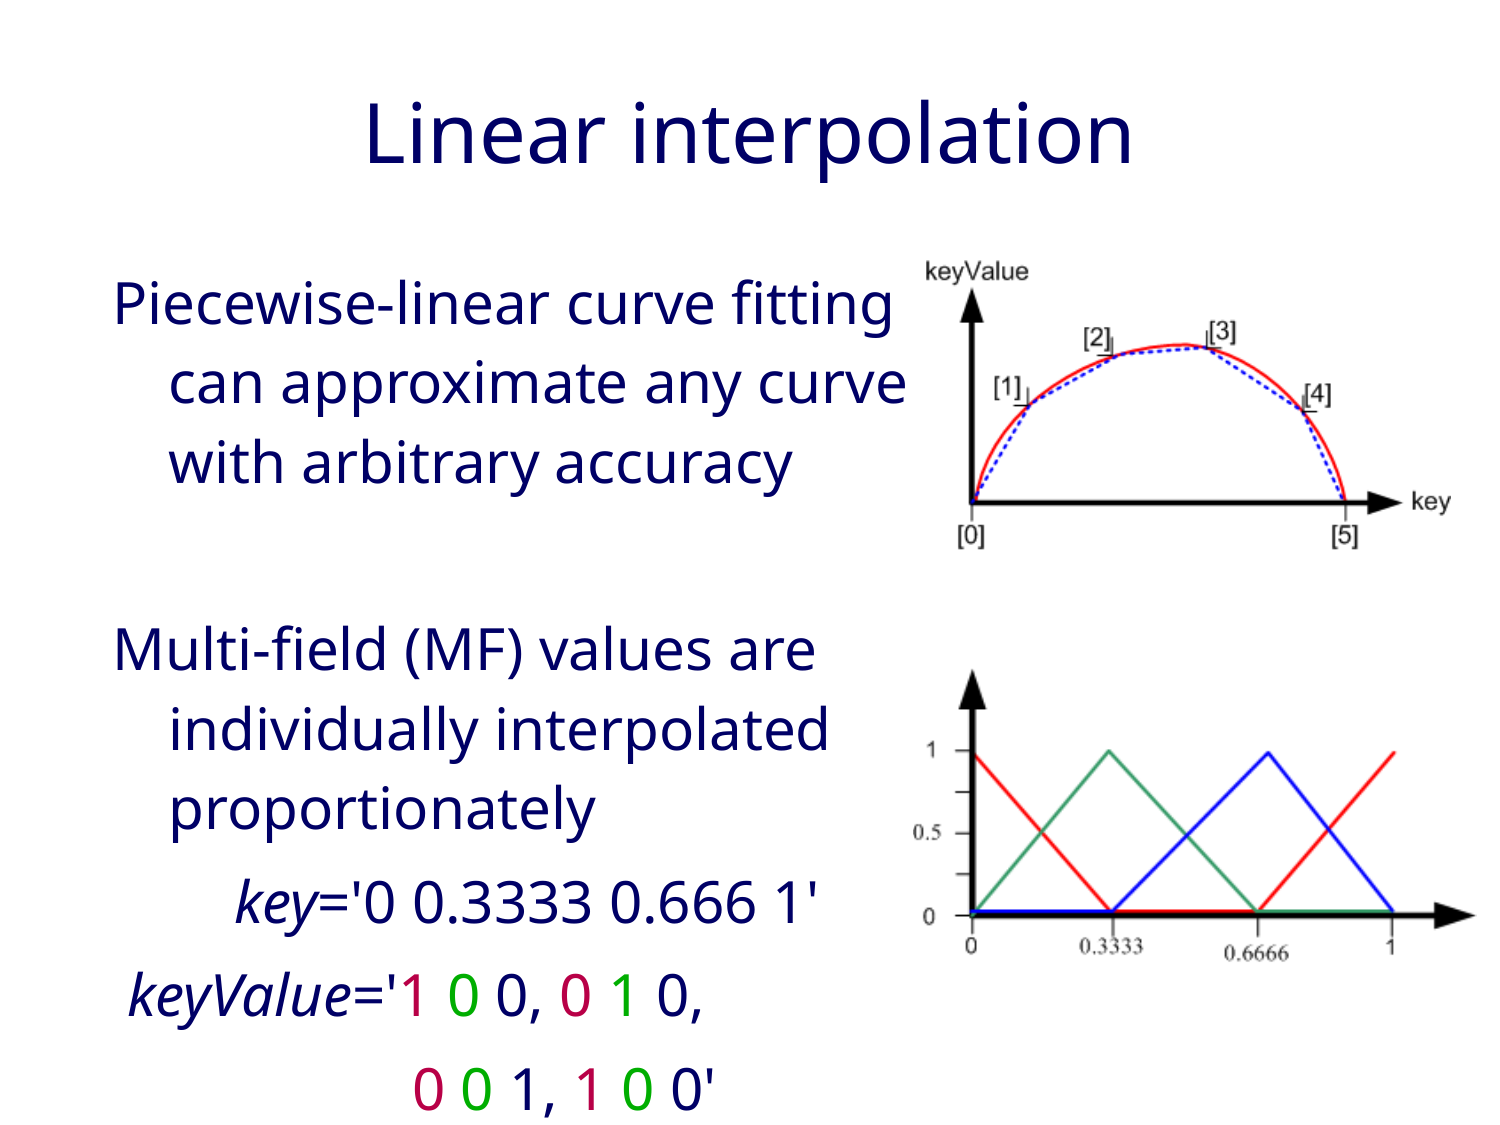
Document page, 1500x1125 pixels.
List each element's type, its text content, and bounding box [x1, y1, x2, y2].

picture [925, 253, 1451, 551]
list Piecewise-linear curve fitting can approximate any curve with arbitrary accuracy Multi-field (MF) values are individually interpolated proportionately key='0 0.3333 0.666 1' keyValue='1 0 0, 0 1 0, 0 0 1, 1 0 0' [112, 262, 938, 1038]
picture [913, 668, 1477, 969]
title Linear interpolation [112, 44, 1388, 218]
